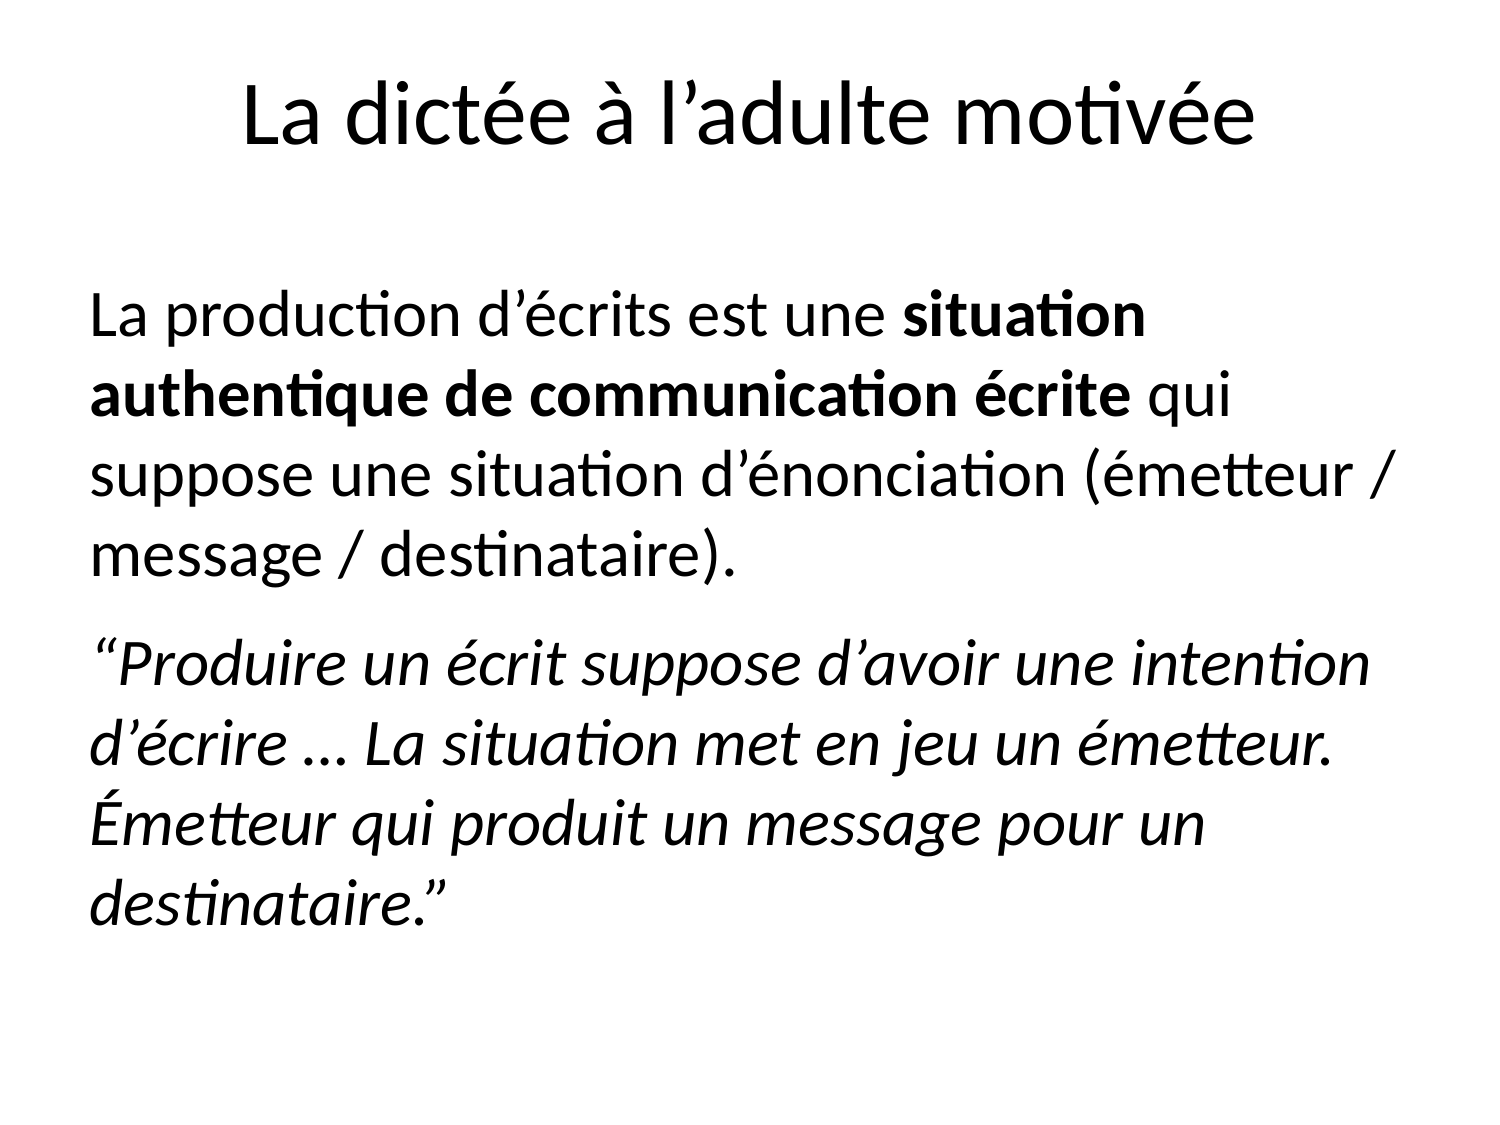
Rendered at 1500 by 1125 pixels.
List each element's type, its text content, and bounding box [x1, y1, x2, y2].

list La production d’écrits est une situation authentique de communication écrite qui suppose une situation d’énonciation (émetteur / message / destinataire). “Produire un écrit suppose d’avoir une intention d’écrire … La situation met en jeu un émetteur. Émetteur qui produit un message pour un destinataire.” [75, 262, 1425, 1005]
title La dictée à l’adulte motivée [75, 45, 1425, 233]
